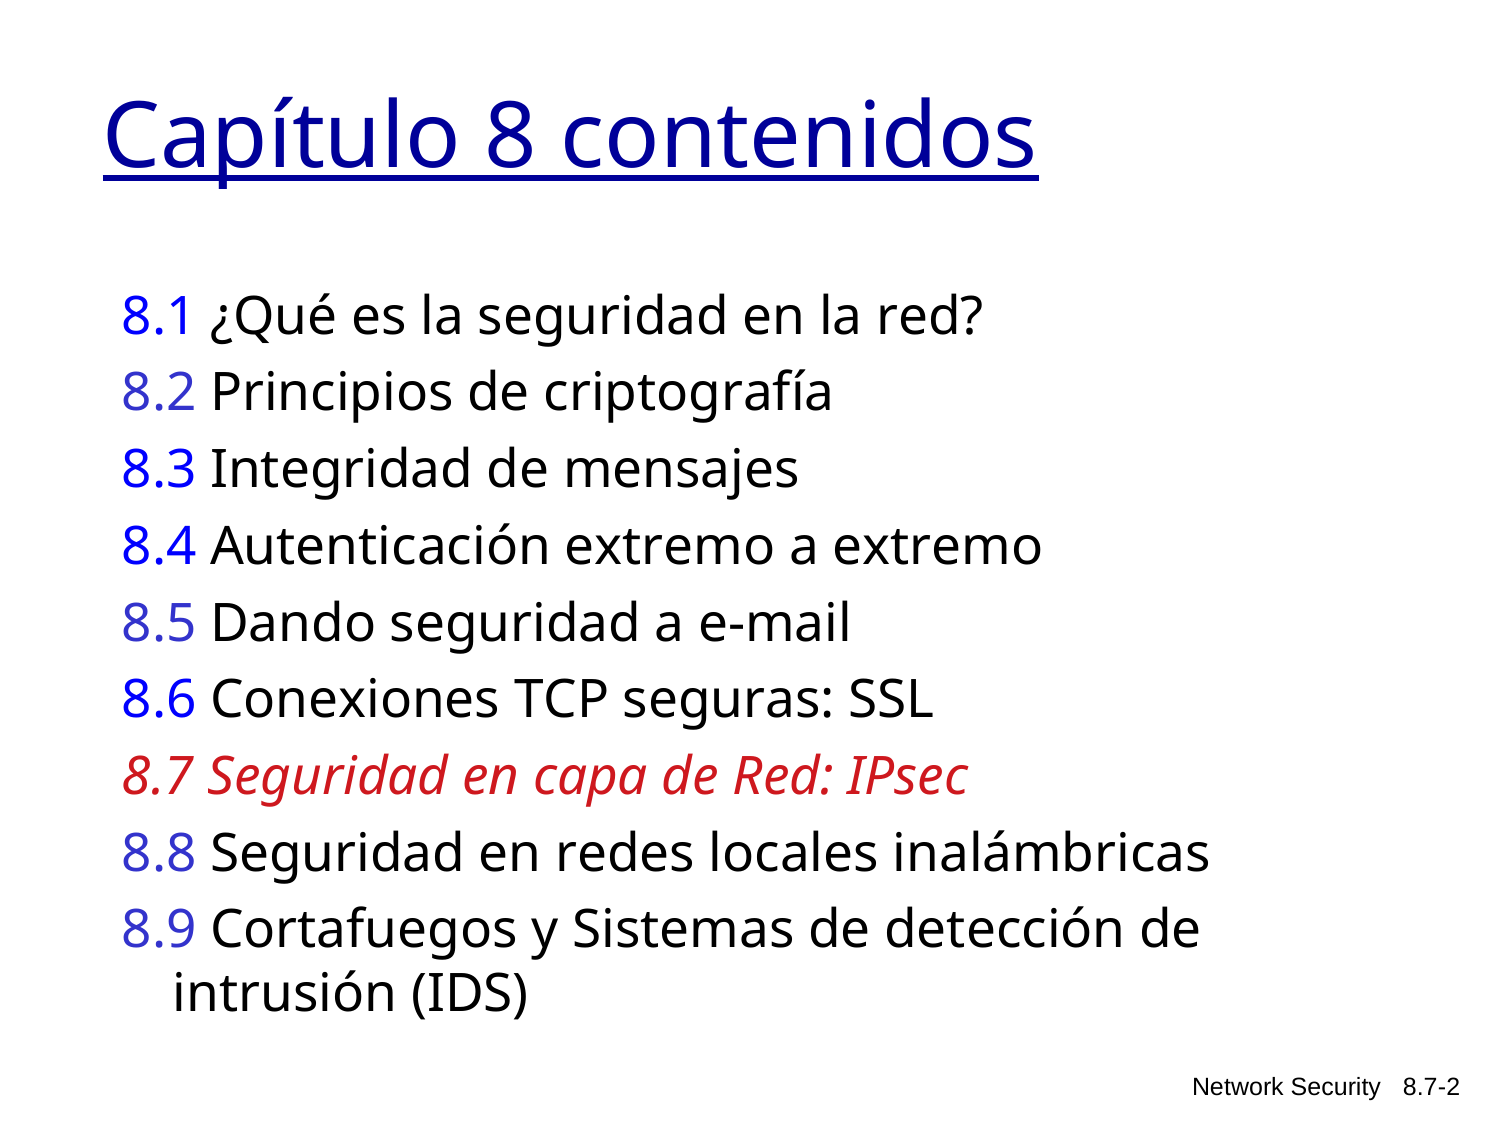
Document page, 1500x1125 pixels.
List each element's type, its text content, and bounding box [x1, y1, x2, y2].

text_box Network Security [762, 1062, 1397, 1114]
title Capítulo 8 contenidos [87, 37, 1363, 225]
list 8.1 ¿Qué es la seguridad en la red? 8.2 Principios de criptografía 8.3 Integridad de mensajes 8.4 Autenticación extremo a extremo 8.5 Dando seguridad a e-mail 8.6 Conexiones TCP seguras: SSL 8.7 Seguridad en capa de Red: IPsec 8.8 Seguridad en redes locales inalámbricas 8.9 Cortafuegos y Sistemas de detección de intrusión (IDS) [106, 273, 1382, 1037]
